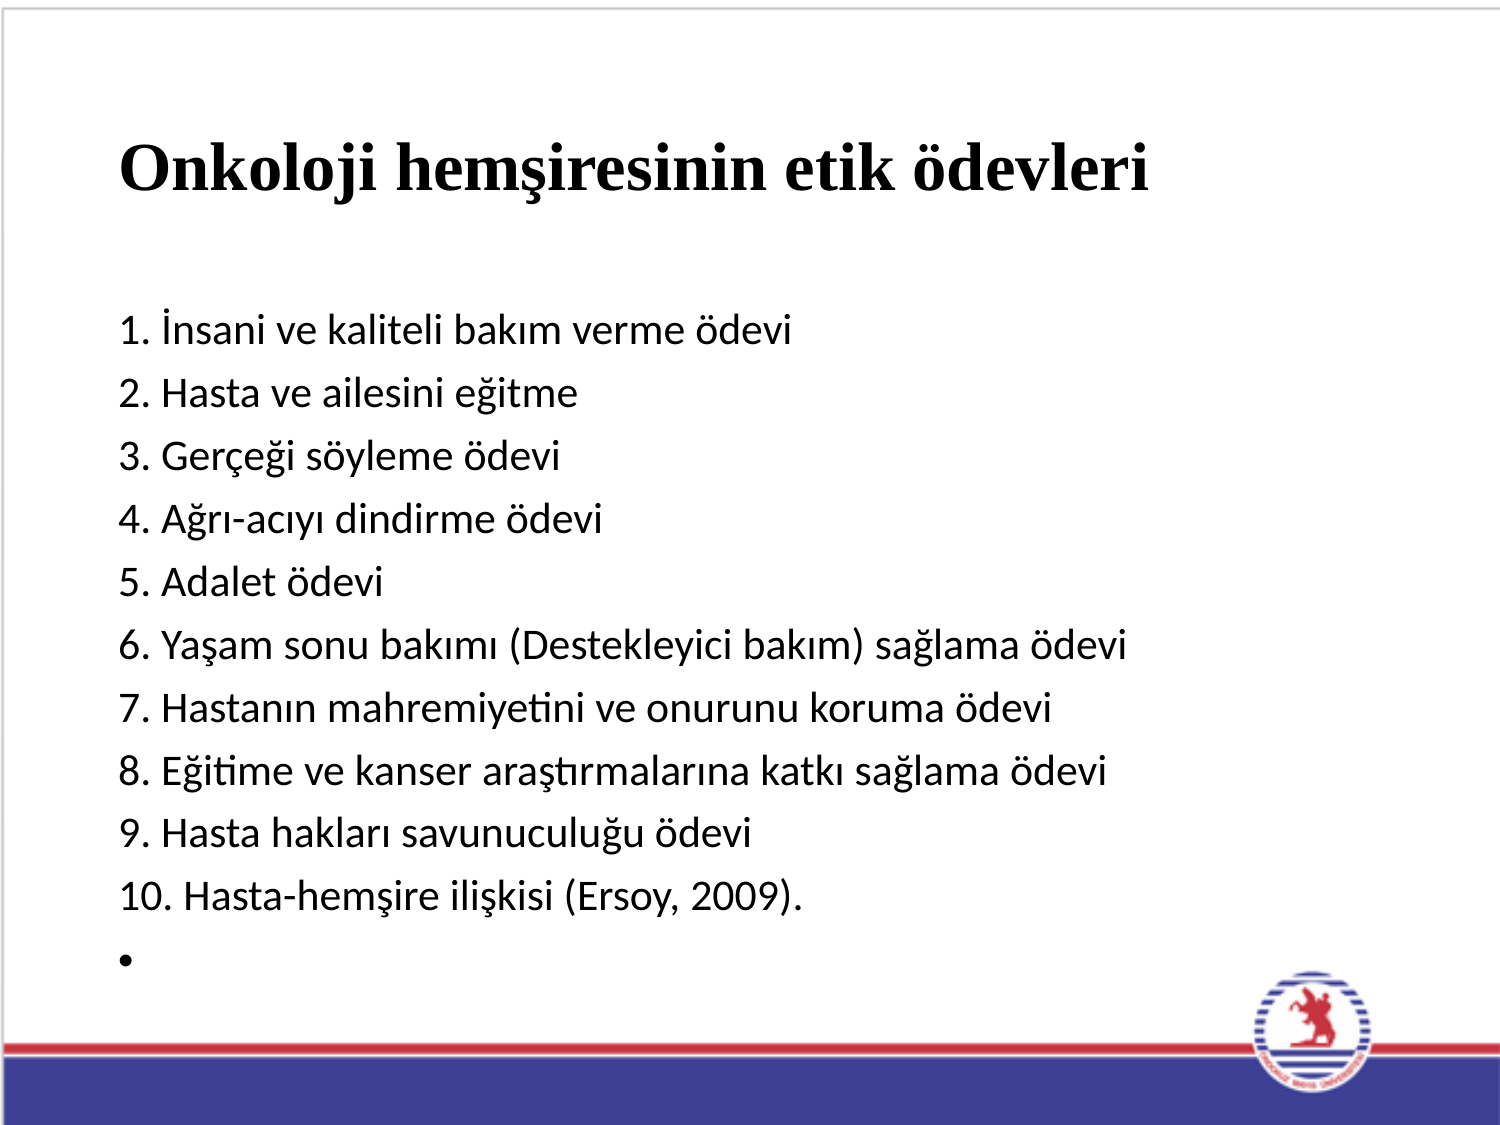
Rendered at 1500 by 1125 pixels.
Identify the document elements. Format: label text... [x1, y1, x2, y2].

list 1. İnsani ve kaliteli bakım verme ödevi 2. Hasta ve ailesini eğitme 3. Gerçeği söyleme ödevi 4. Ağrı-acıyı dindirme ödevi 5. Adalet ödevi 6. Yaşam sonu bakımı (Destekleyici bakım) sağlama ödevi 7. Hastanın mahremiyetini ve onurunu koruma ödevi 8. Eğitime ve kanser araştırmalarına katkı sağlama ödevi 9. Hasta hakları savunuculuğu ödevi 10. Hasta-hemşire ilişkisi (Ersoy, 2009). [103, 299, 1397, 1014]
title Onkoloji hemşiresinin etik ödevleri [103, 59, 1397, 278]
